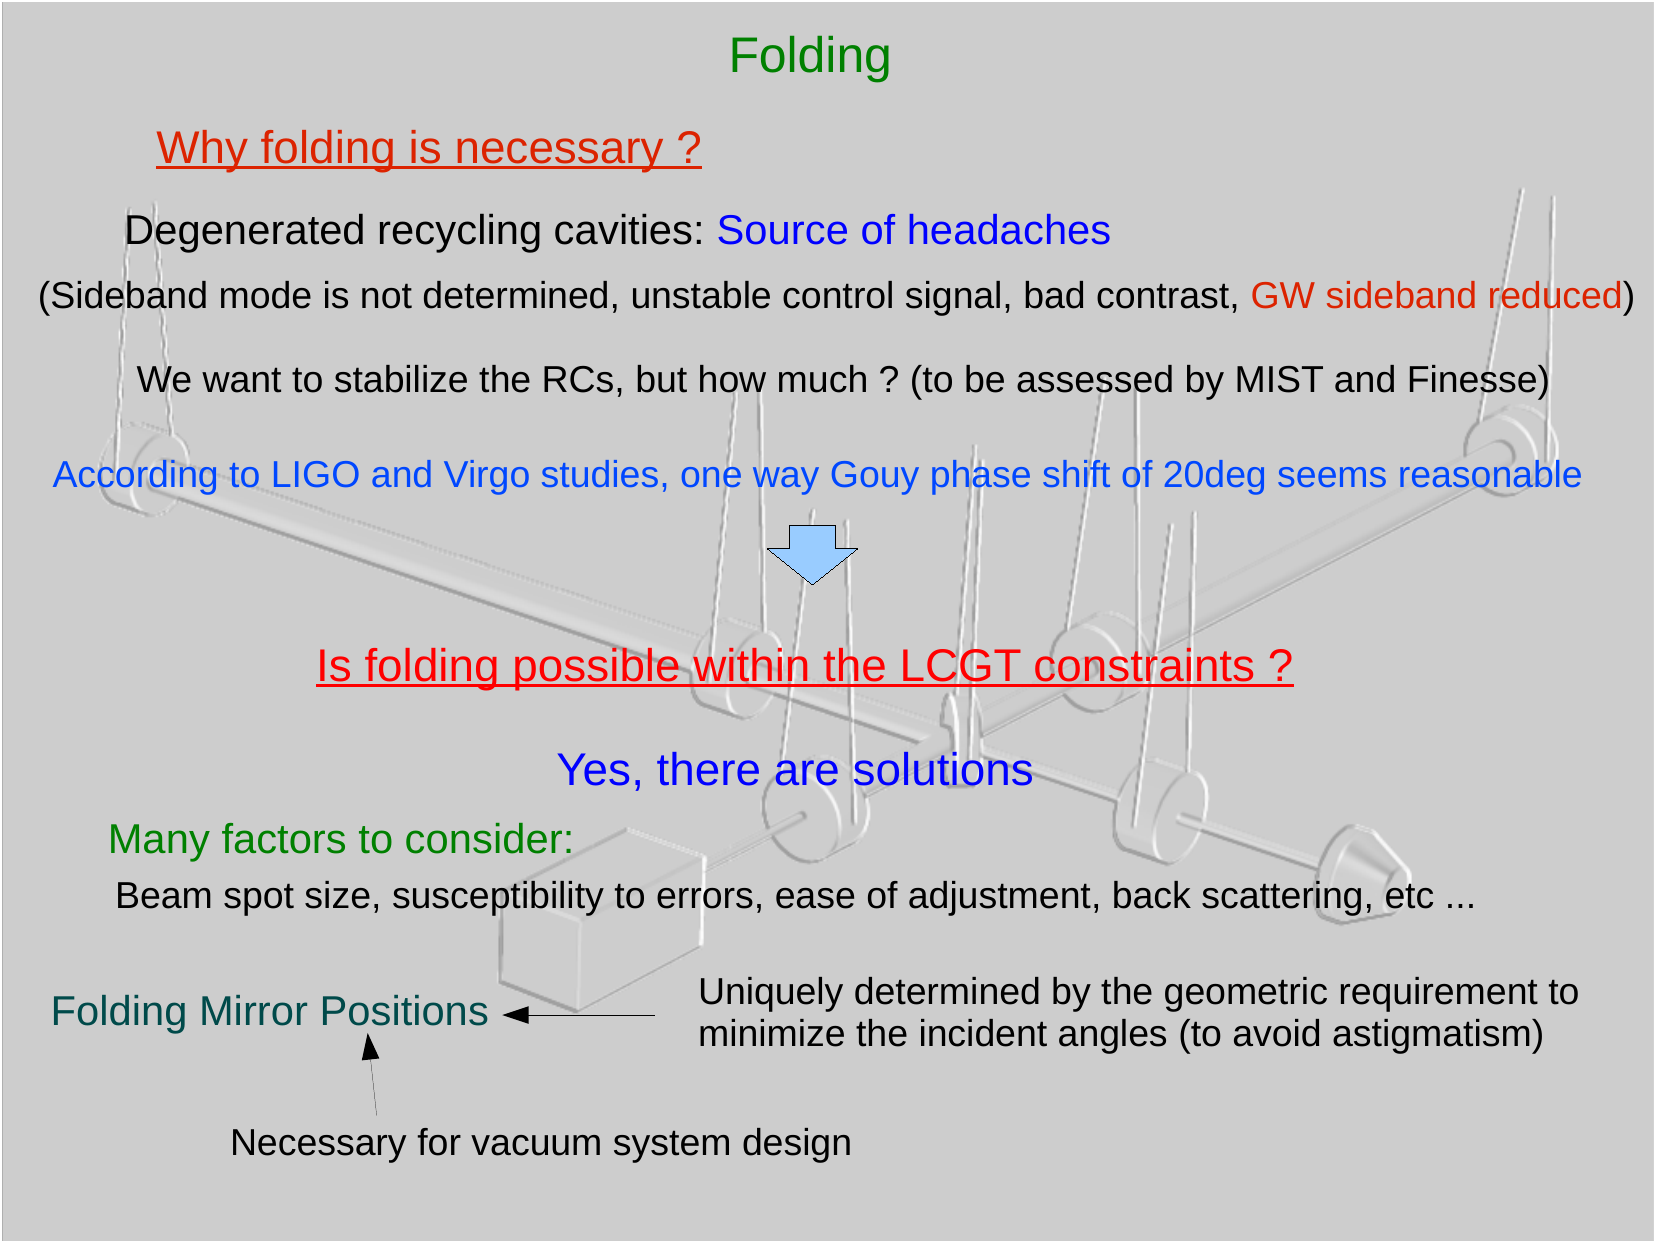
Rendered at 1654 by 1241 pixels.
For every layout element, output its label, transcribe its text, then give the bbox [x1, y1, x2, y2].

text_box Folding [713, 19, 907, 91]
text_box Why folding is necessary ? [141, 114, 718, 181]
text_box Is folding possible within the LCGT constraints ? [1066, 633, 1310, 700]
text_box Uniquely determined by the geometric requirement to minimize the incident angles (to avoid astigmatism) [683, 963, 1595, 1062]
text_box According to LIGO and Virgo studies, one way Gouy phase shift of 20deg seems reasonable [37, 446, 1599, 504]
picture [1, 2, 1654, 1241]
text_box Degenerated recycling cavities: Source of headaches [109, 199, 1127, 261]
text_box [405, 625, 1066, 833]
text_box We want to stabilize the RCs, but how much ? (to be assessed by MIST and Finesse) [121, 351, 1577, 409]
text_box Folding Mirror Positions [35, 980, 505, 1042]
text_box Many factors to consider: [93, 808, 590, 870]
text_box (Sideband mode is not determined, unstable control signal, bad contrast, GW sideband reduced) [23, 267, 1651, 324]
text_box Beam spot size, susceptibility to errors, ease of adjustment, back scattering, etc ... [100, 867, 1493, 925]
text_box Is folding possible within the LCGT constraints ? [301, 633, 405, 700]
text_box Necessary for vacuum system design [215, 1113, 868, 1171]
text_box [767, 525, 858, 585]
